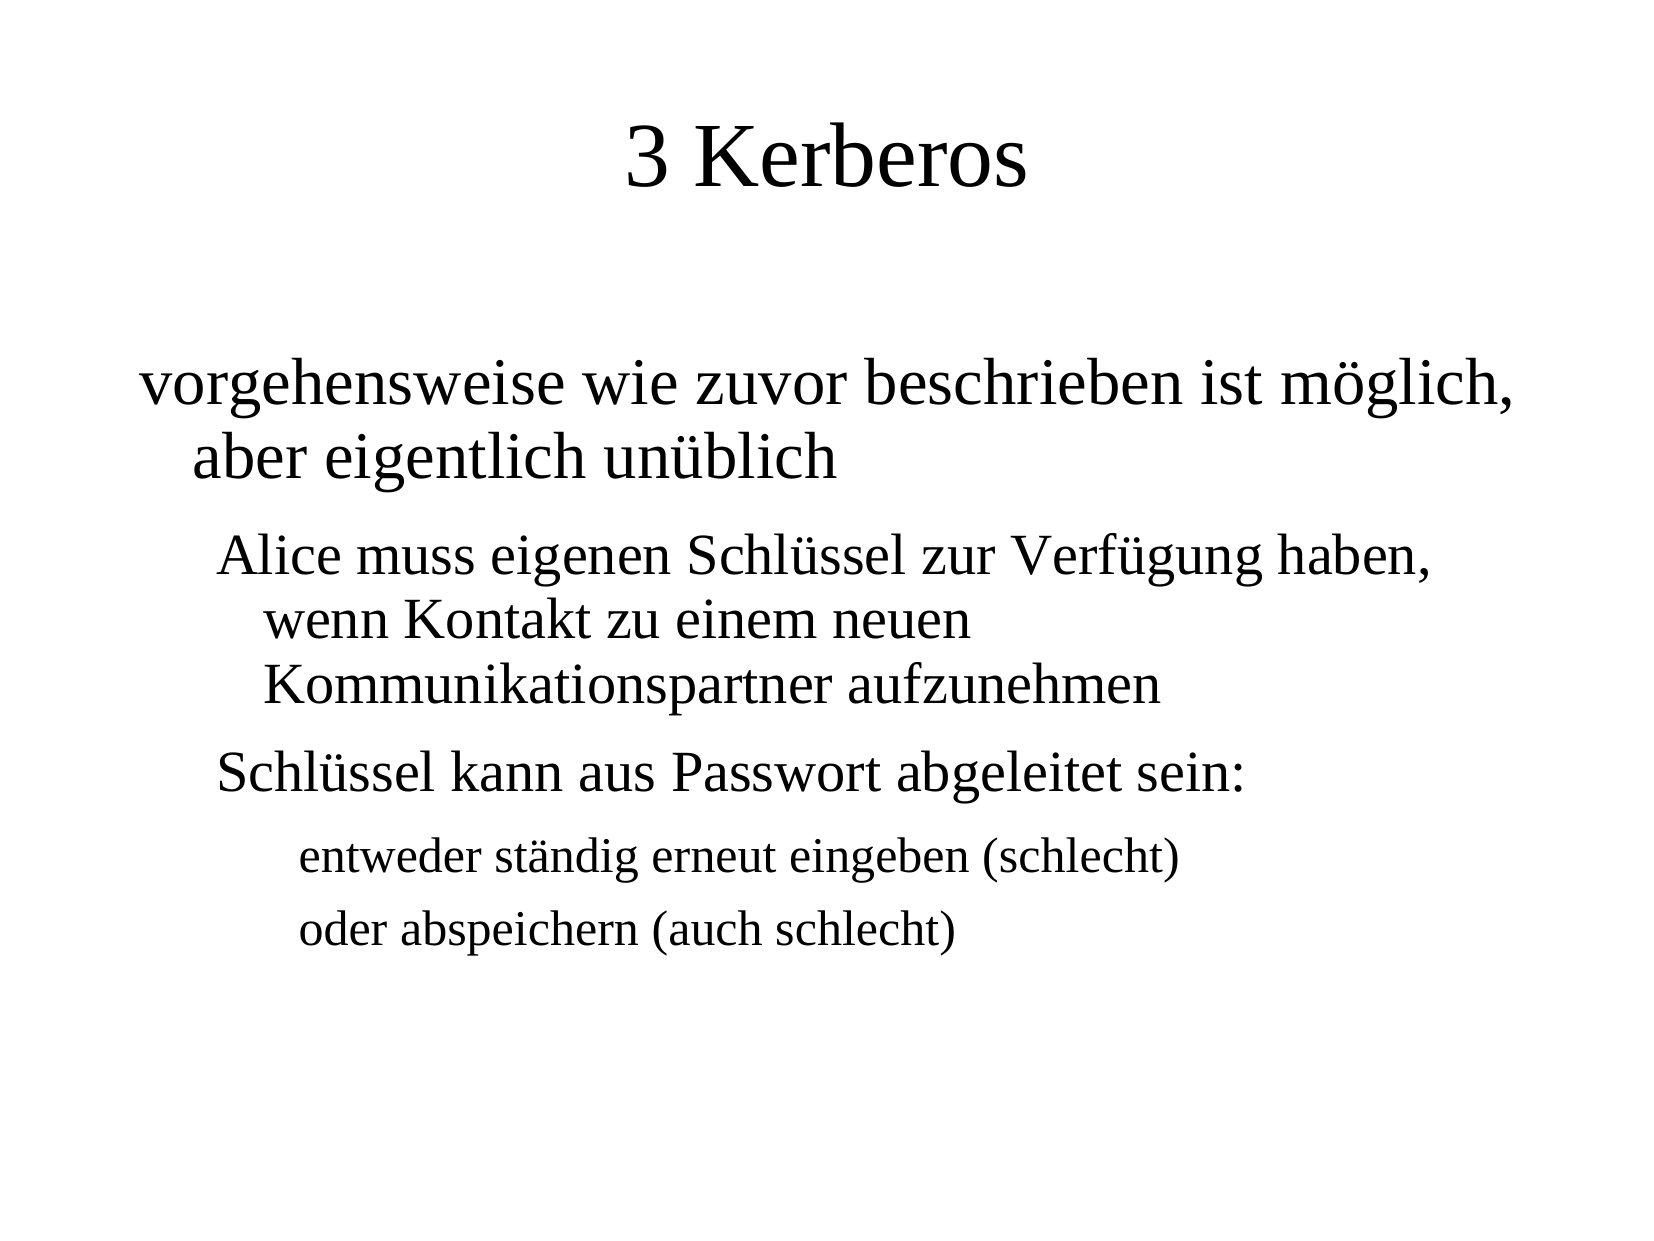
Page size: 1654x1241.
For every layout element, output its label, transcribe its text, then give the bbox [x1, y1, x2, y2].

title 3 Kerberos [121, 102, 1534, 311]
list vorgehensweise wie zuvor beschrieben ist möglich, aber eigentlich unüblich Alice muss eigenen Schlüssel zur Verfügung haben, wenn Kontakt zu einem neuen Kommunikationspartner aufzunehmen Schlüssel kann aus Passwort abgeleitet sein: entweder ständig erneut eingeben (schlecht) oder abspeichern (auch schlecht) [121, 344, 1534, 1127]
